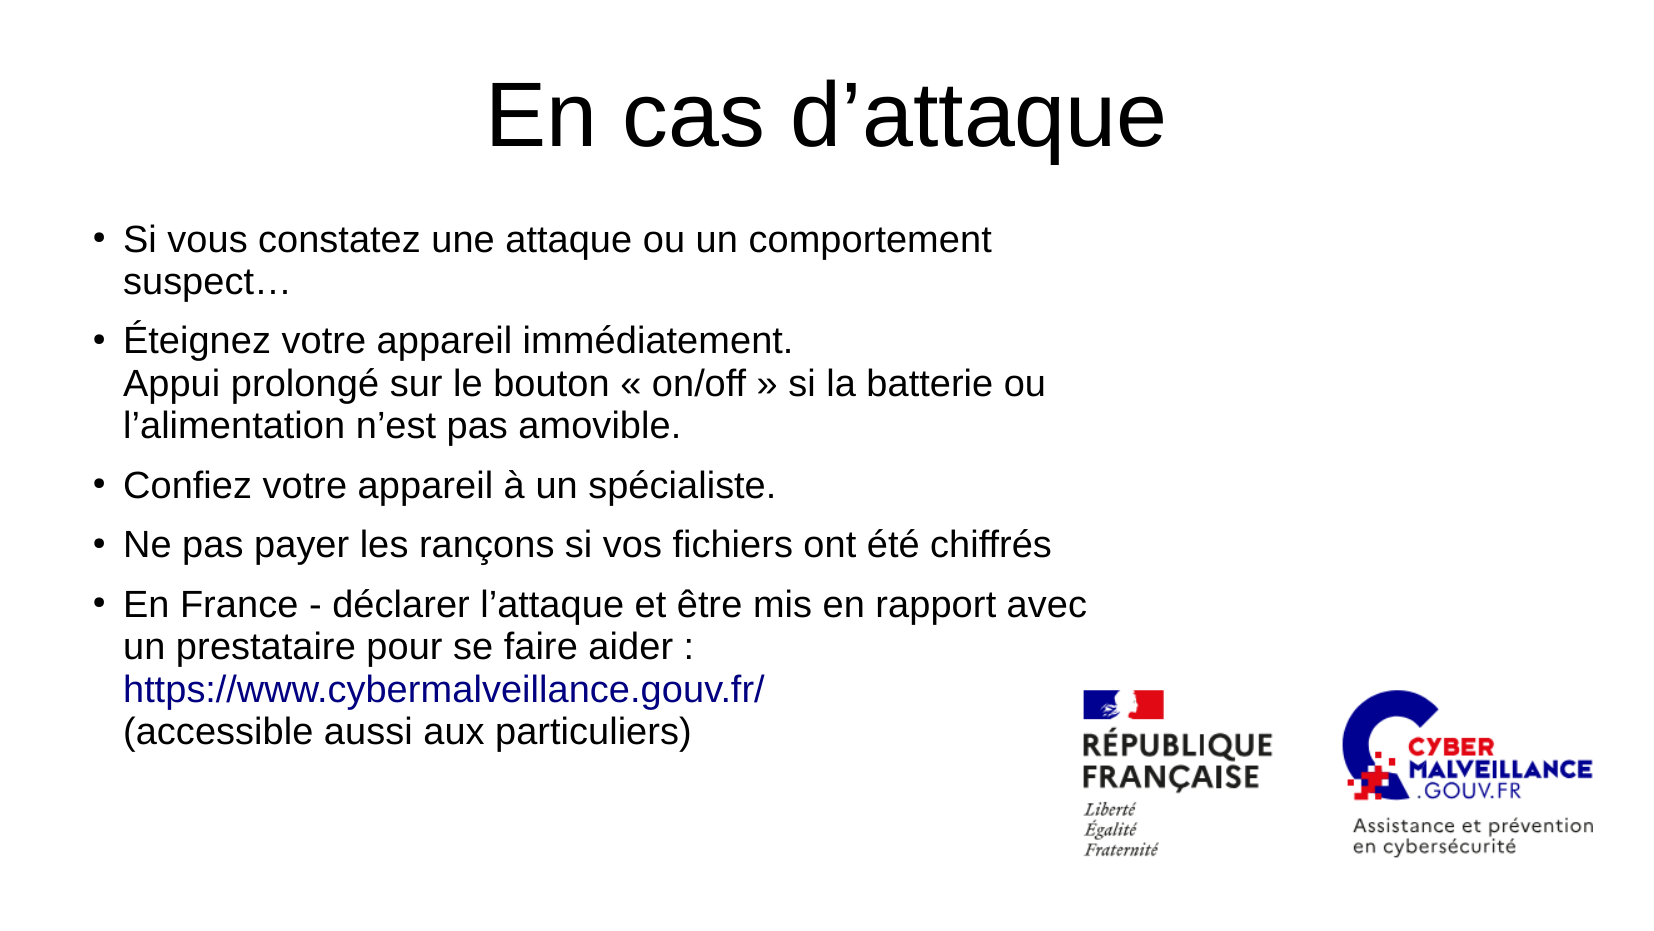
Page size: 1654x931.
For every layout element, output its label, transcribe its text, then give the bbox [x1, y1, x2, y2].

list Si vous constatez une attaque ou un comportement suspect… Éteignez votre appareil immédiatement. Appui prolongé sur le bouton « on/off » si la batterie ou l’alimentation n’est pas amovible. Confiez votre appareil à un spécialiste. Ne pas payer les rançons si vos fichiers ont été chiffrés En France - déclarer l’attaque et être mis en rapport avec un prestataire pour se faire aider : https://www.cybermalveillance.gouv.fr/ (accessible aussi aux particuliers) [82, 217, 1126, 758]
title En cas d’attaque [82, 37, 1571, 193]
picture [1050, 674, 1613, 875]
